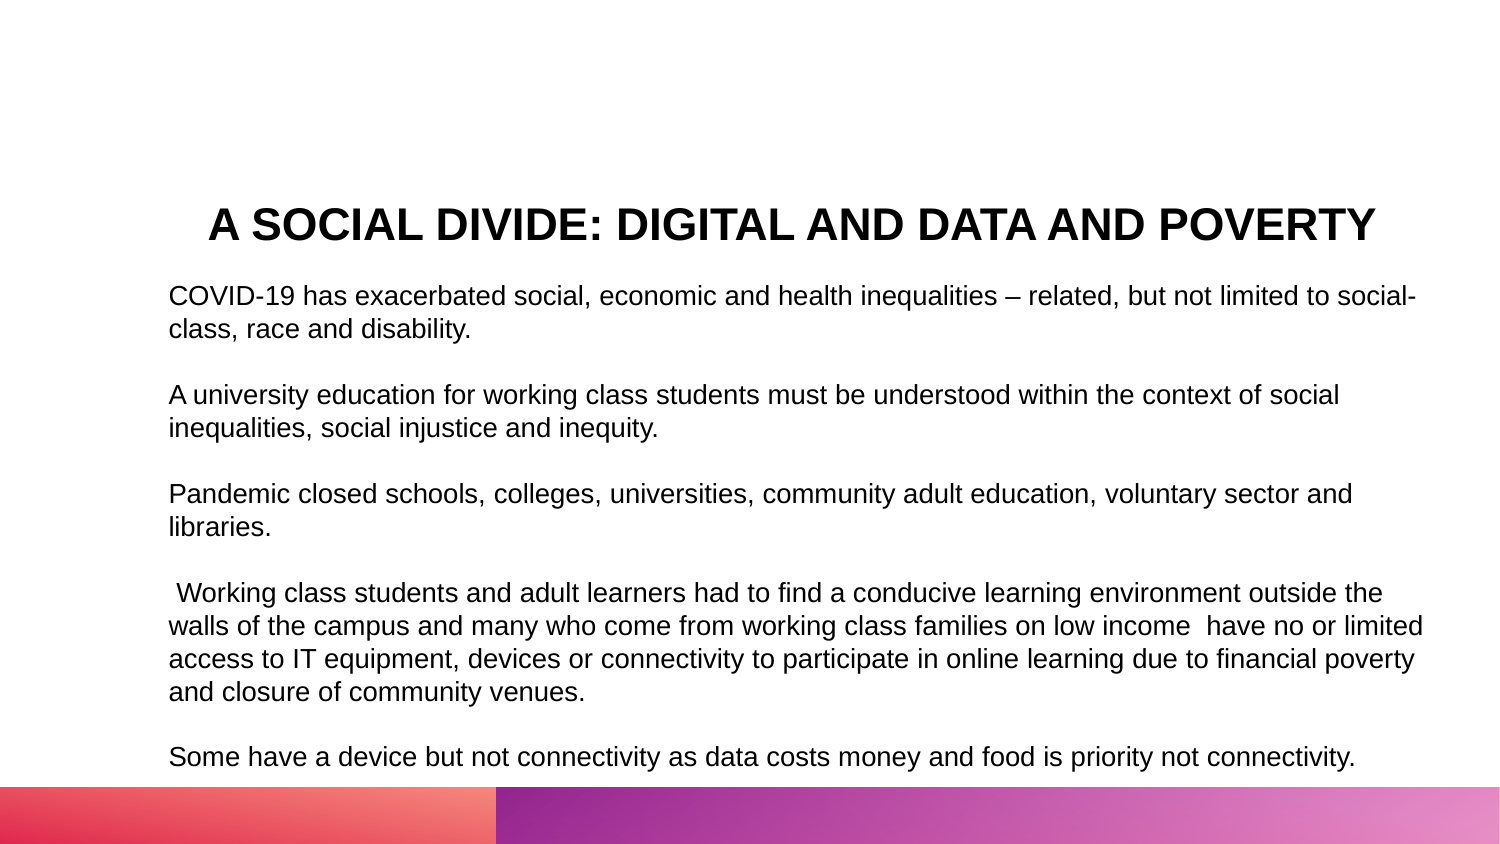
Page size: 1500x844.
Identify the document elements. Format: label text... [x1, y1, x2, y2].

text_box COVID-19 has exacerbated social, economic and health inequalities – related, but not limited to social-class, race and disability. A university education for working class students must be understood within the context of social inequalities, social injustice and inequity. Pandemic closed schools, colleges, universities, community adult education, voluntary sector and libraries. Working class students and adult learners had to find a conducive learning environment outside the walls of the campus and many who come from working class families on low income have no or limited access to IT equipment, devices or connectivity to participate in online learning due to financial poverty and closure of community venues. Some have a device but not connectivity as data costs money and food is priority not connectivity. [168, 249, 1429, 775]
text_box A SOCIAL DIVIDE: DIGITAL AND DATA AND POVERTY [168, 97, 1429, 249]
